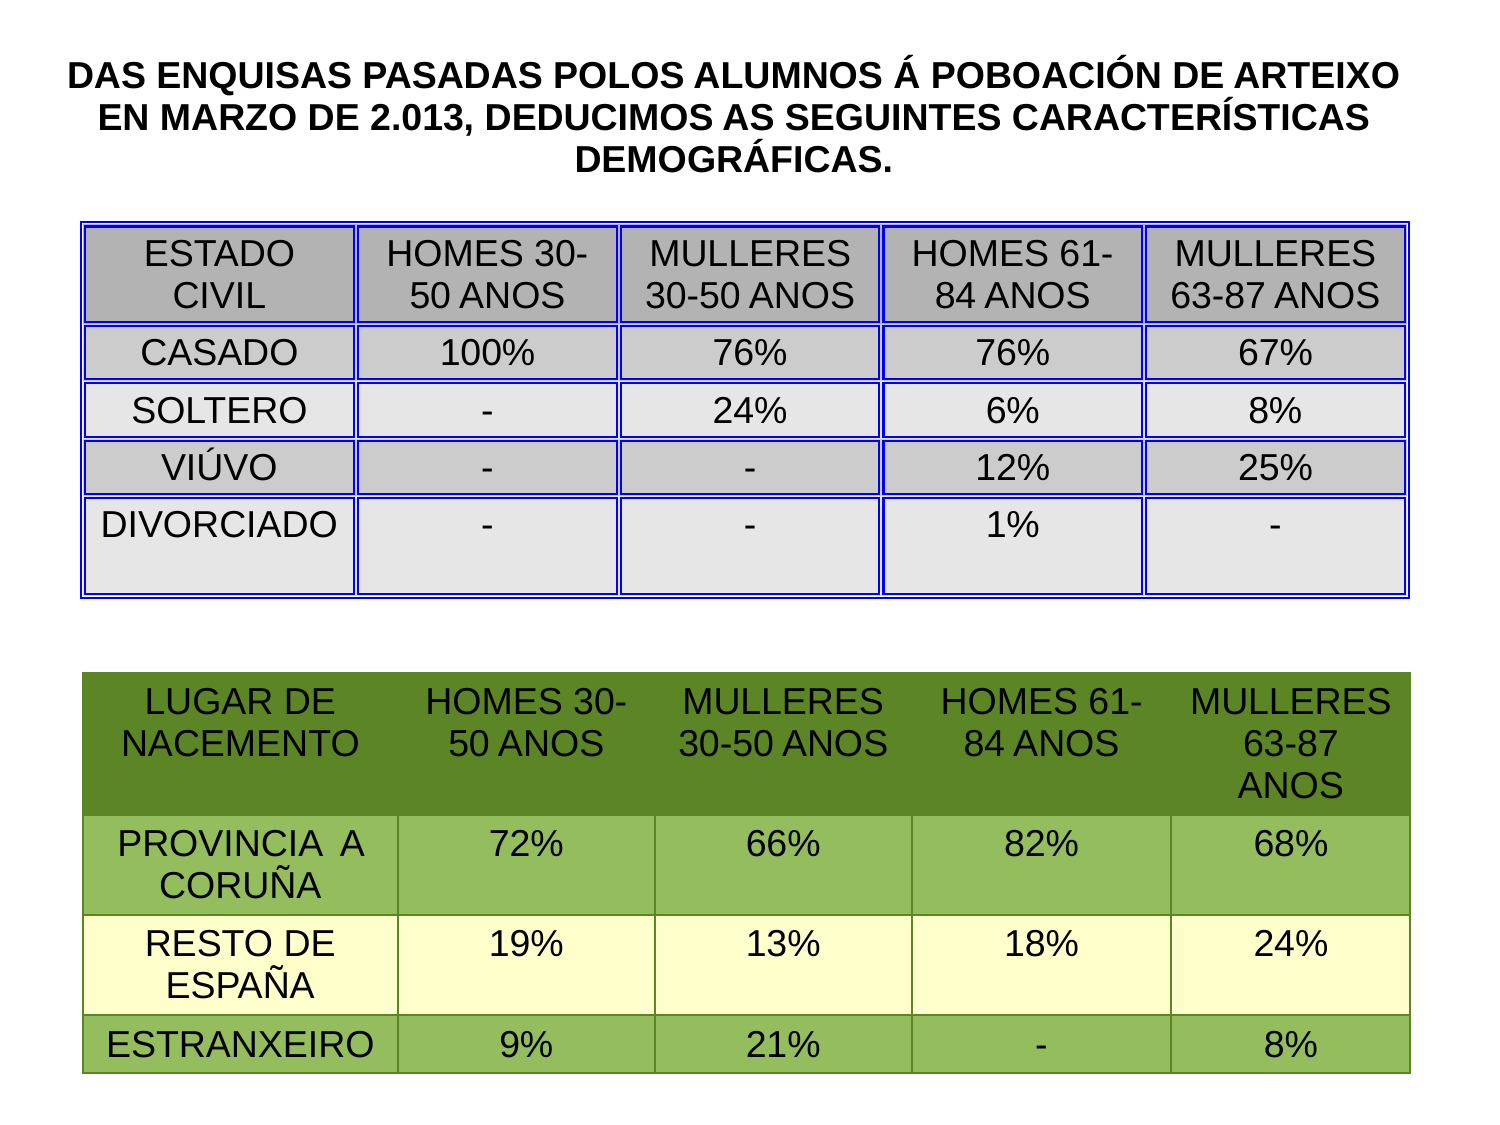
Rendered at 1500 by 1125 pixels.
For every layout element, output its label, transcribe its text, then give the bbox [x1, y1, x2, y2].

table_header ESTADO CIVIL [86, 228, 353, 321]
table_header MULLERES 63-87 ANOS [1172, 674, 1409, 814]
table_cell CASADO [86, 327, 353, 378]
table_cell 25% [1147, 442, 1404, 493]
table_cell 100% [359, 327, 616, 378]
table_cell 72% [399, 816, 654, 914]
table_header MULLERES 30-50 ANOS [656, 674, 911, 814]
table_cell 67% [1147, 327, 1404, 378]
table_cell RESTO DE ESPAÑA [84, 916, 397, 1014]
table_cell - [913, 1016, 1170, 1072]
table_cell DIVORCIADO [86, 499, 353, 593]
table_cell 8% [1172, 1016, 1409, 1072]
table_cell SOLTERO [86, 384, 353, 436]
table_cell VIÚVO [86, 442, 353, 493]
table_cell 82% [913, 816, 1170, 914]
table_header MULLERES 30-50 ANOS [622, 228, 878, 321]
table_cell 24% [622, 384, 878, 436]
table_header HOMES 30-50 ANOS [399, 674, 654, 814]
table_cell 66% [656, 816, 911, 914]
table_cell - [622, 499, 878, 593]
table_cell 18% [913, 916, 1170, 1014]
table_cell ESTRANXEIRO [84, 1016, 397, 1072]
table_cell - [359, 442, 616, 493]
table_header HOMES 61-84 ANOS [913, 674, 1170, 814]
table_cell 12% [885, 442, 1141, 493]
table_cell 76% [885, 327, 1141, 378]
table_cell 24% [1172, 916, 1409, 1014]
table_cell 21% [656, 1016, 911, 1072]
table_cell 9% [399, 1016, 654, 1072]
table_cell - [622, 442, 878, 493]
table_cell 76% [622, 327, 878, 378]
table_cell 68% [1172, 816, 1409, 914]
table_cell 13% [656, 916, 911, 1014]
table_header LUGAR DE NACEMENTO [84, 674, 397, 814]
table_cell 19% [399, 916, 654, 1014]
table_cell PROVINCIA A CORUÑA [84, 816, 397, 914]
title DAS ENQUISAS PASADAS POLOS ALUMNOS Á POBOACIÓN DE ARTEIXO EN MARZO DE 2.013, DEDUCIMOS AS SEGUINTES CARACTERÍSTICAS DEMOGRÁFICAS. [59, 47, 1410, 188]
